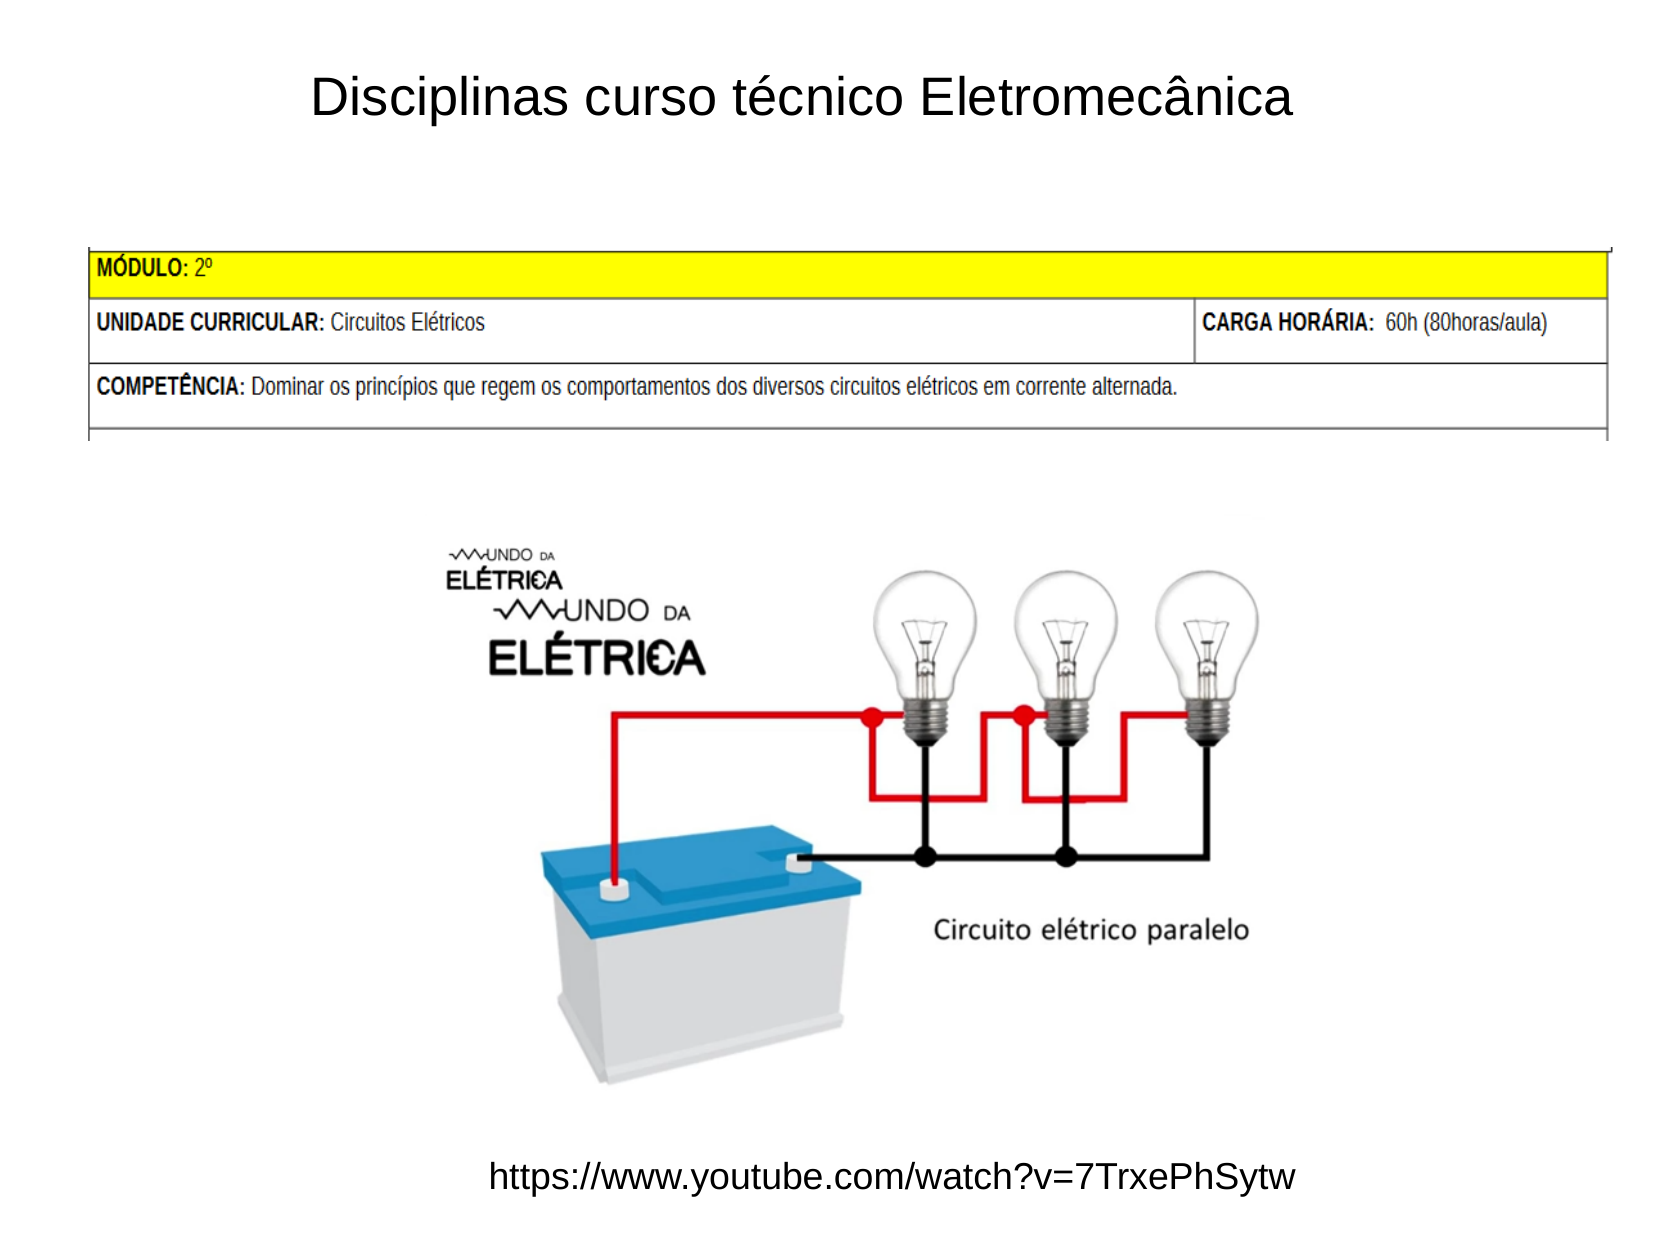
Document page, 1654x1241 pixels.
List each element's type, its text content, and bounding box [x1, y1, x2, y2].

picture [425, 514, 1293, 1111]
picture [82, 247, 1619, 441]
text_box https://www.youtube.com/watch?v=7TrxePhSytw [473, 1147, 1312, 1205]
text_box Disciplinas curso técnico Eletromecânica [70, 59, 1536, 135]
